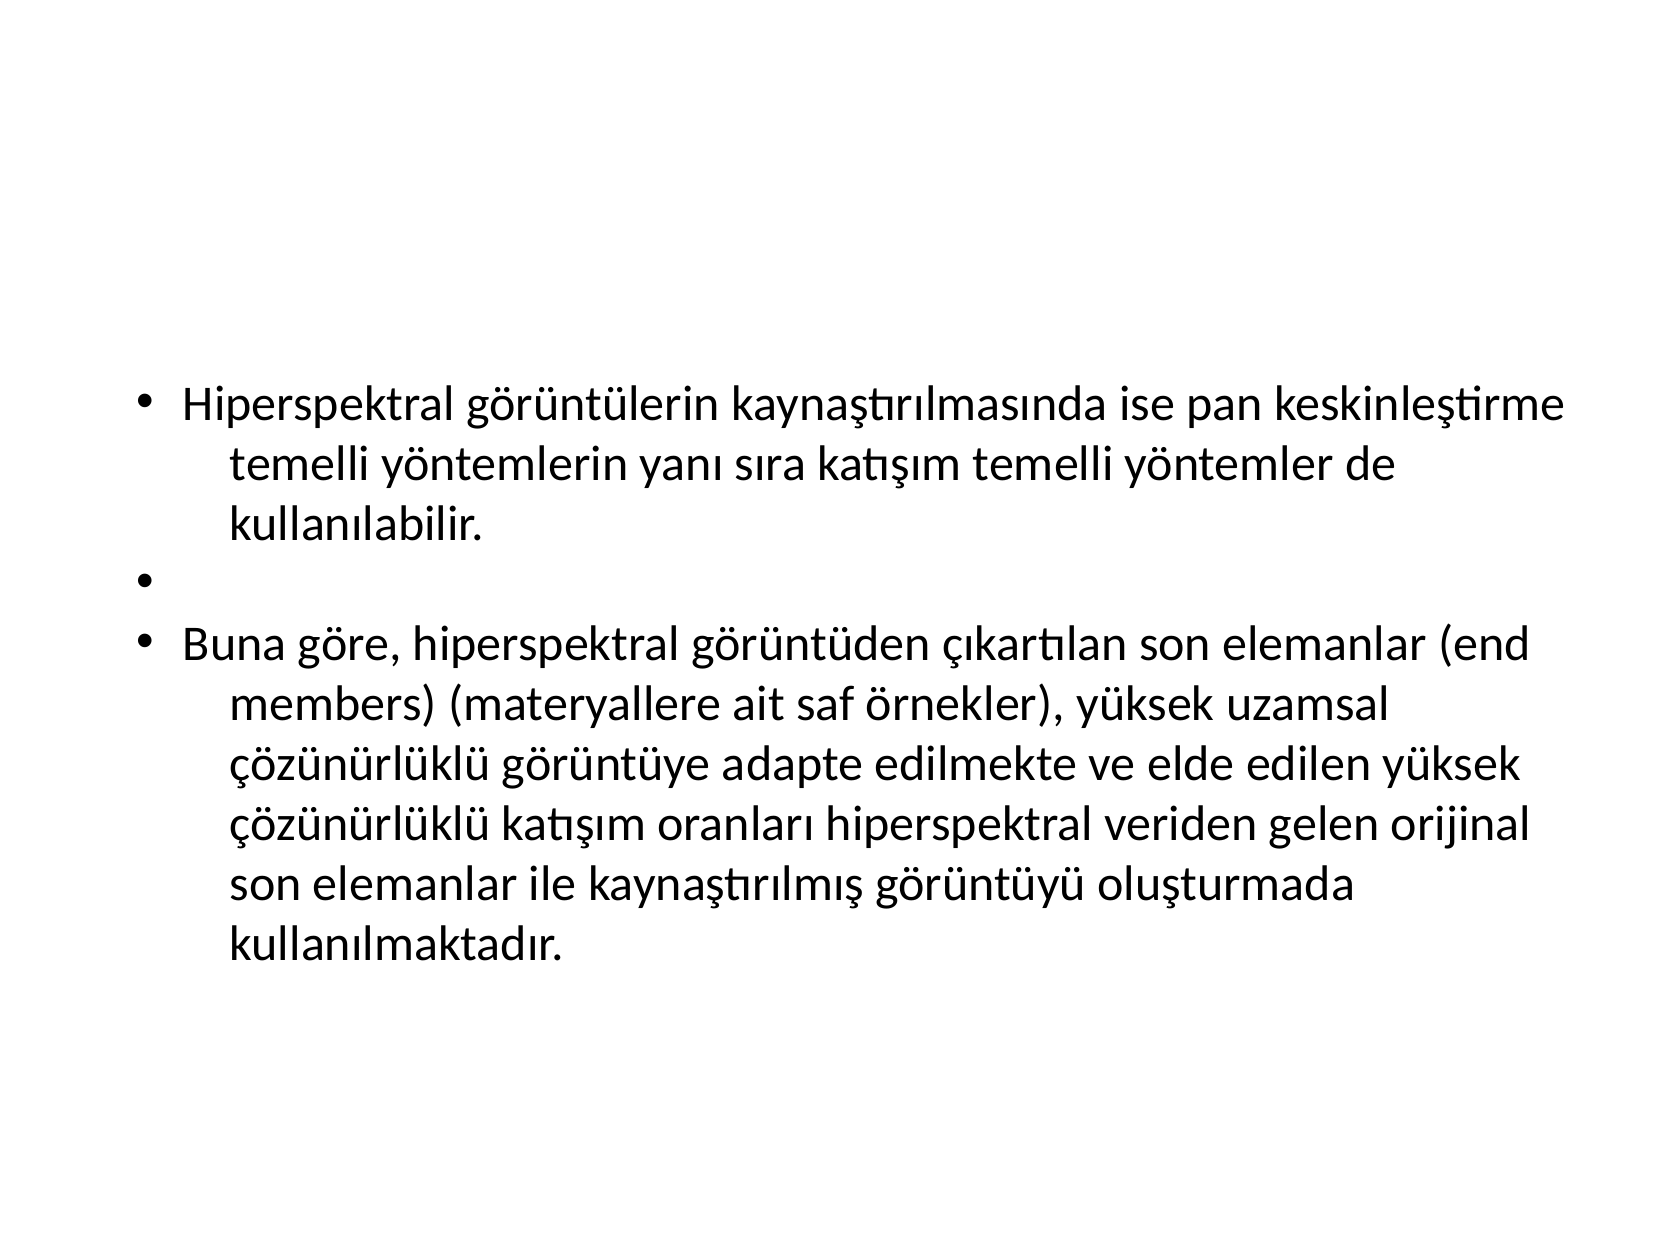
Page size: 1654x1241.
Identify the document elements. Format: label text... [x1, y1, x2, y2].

text_box Hiperspektral görüntülerin kaynaştırılmasında ise pan keskinleştirme temelli yöntemlerin yanı sıra katışım temelli yöntemler de kullanılabilir. Buna göre, hiperspektral görüntüden çıkartılan son elemanlar (end members) (materyallere ait saf örnekler), yüksek uzamsal çözünürlüklü görüntüye adapte edilmekte ve elde edilen yüksek çözünürlüklü katışım oranları hiperspektral veriden gelen orijinal son elemanlar ile kaynaştırılmış görüntüyü oluşturmada kullanılmaktadır. [121, 362, 1589, 978]
